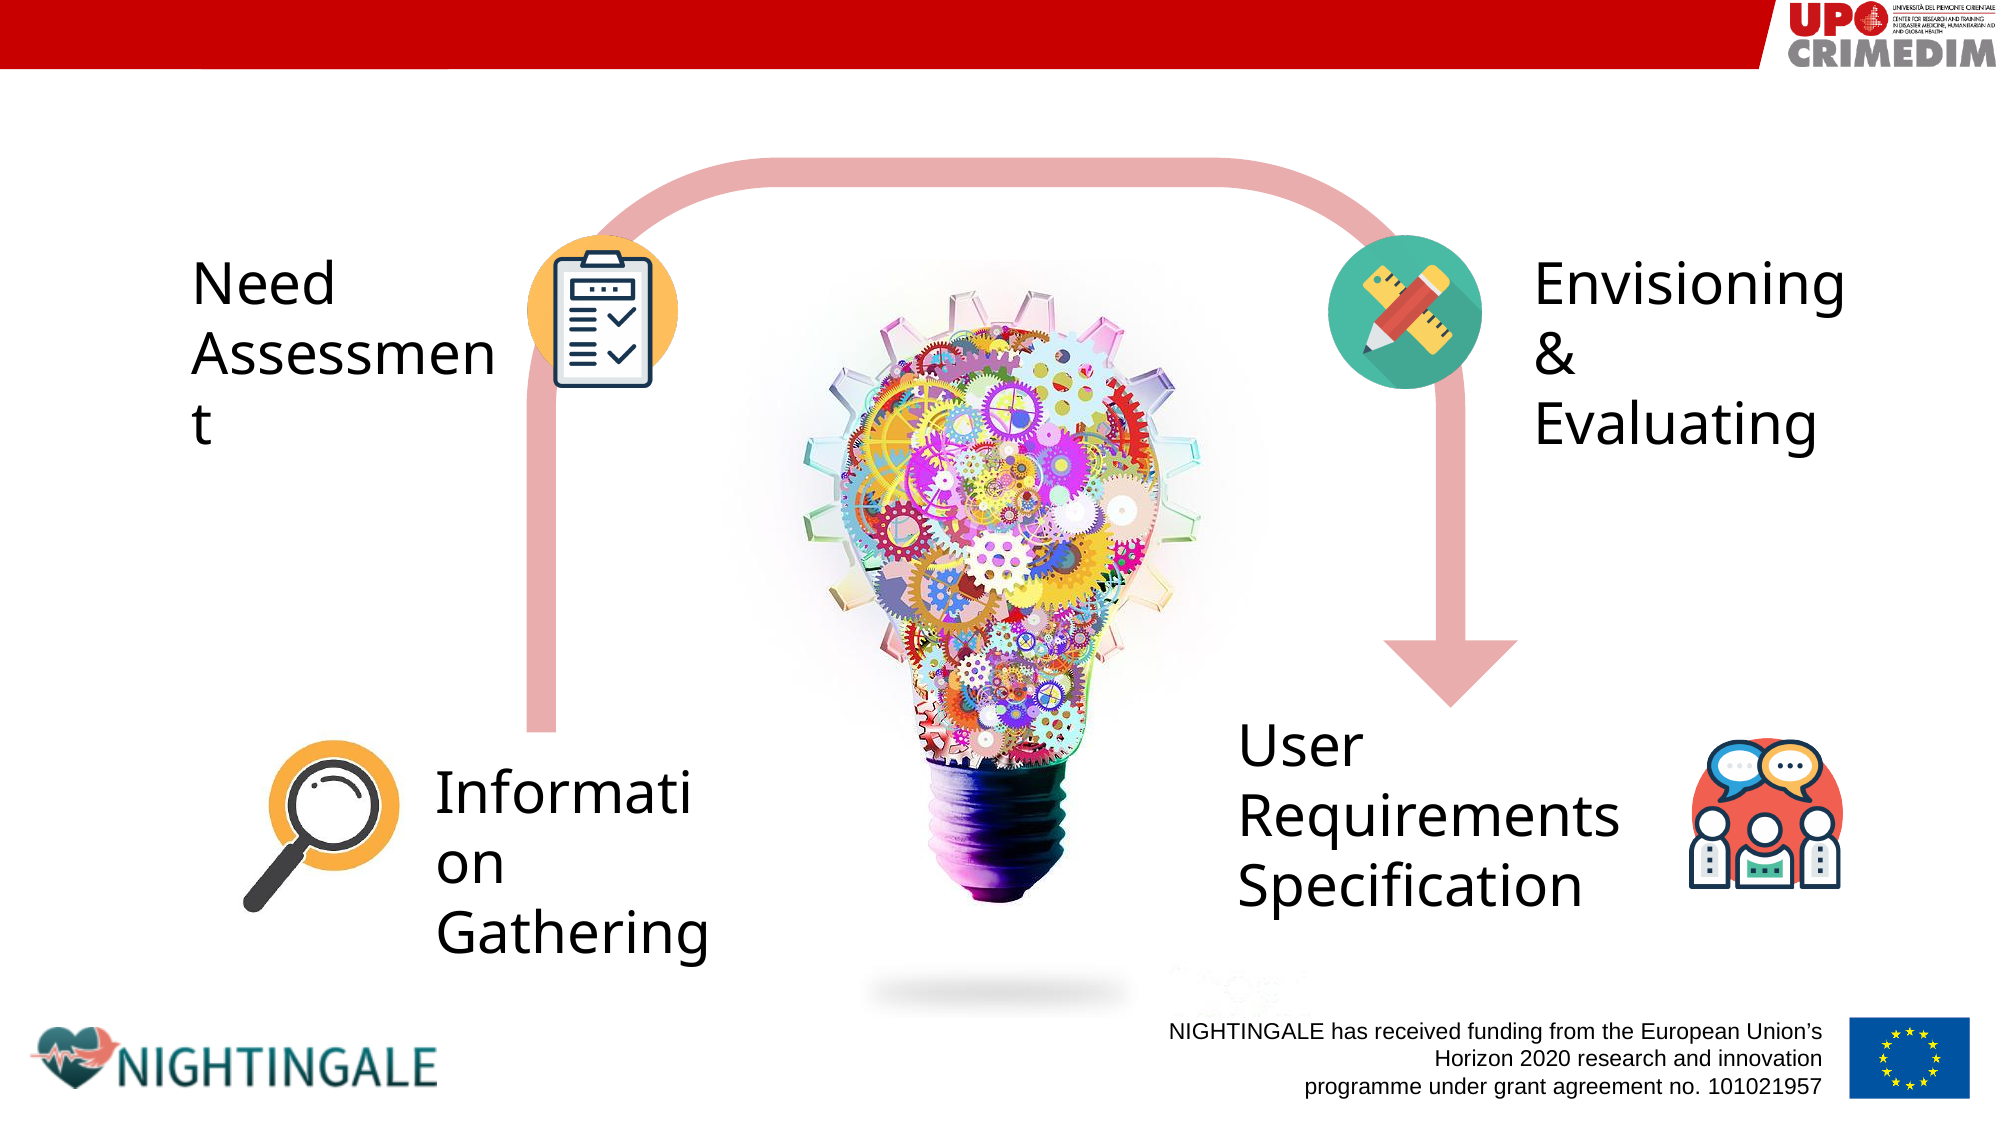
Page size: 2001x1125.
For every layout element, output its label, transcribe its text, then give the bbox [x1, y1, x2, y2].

picture [1849, 1017, 1970, 1099]
picture [30, 1027, 437, 1089]
text_box [526, 388, 557, 733]
text_box NIGHTINGALE has received funding from the European Union’s Horizon 2020 research and innovation programme under grant agreement no. 101021957 [1139, 1009, 1838, 1107]
picture [1788, 1, 1996, 67]
text_box [596, 157, 1389, 235]
picture [526, 228, 1489, 1018]
text_box Envisioning & Evaluating [1518, 238, 1867, 464]
text_box Information Gathering [420, 747, 742, 973]
text_box User Requirements Specification [1222, 701, 1645, 927]
picture [160, 697, 482, 955]
text_box [1383, 396, 1519, 701]
text_box Need Assessment [176, 238, 527, 464]
picture [1689, 737, 1843, 890]
